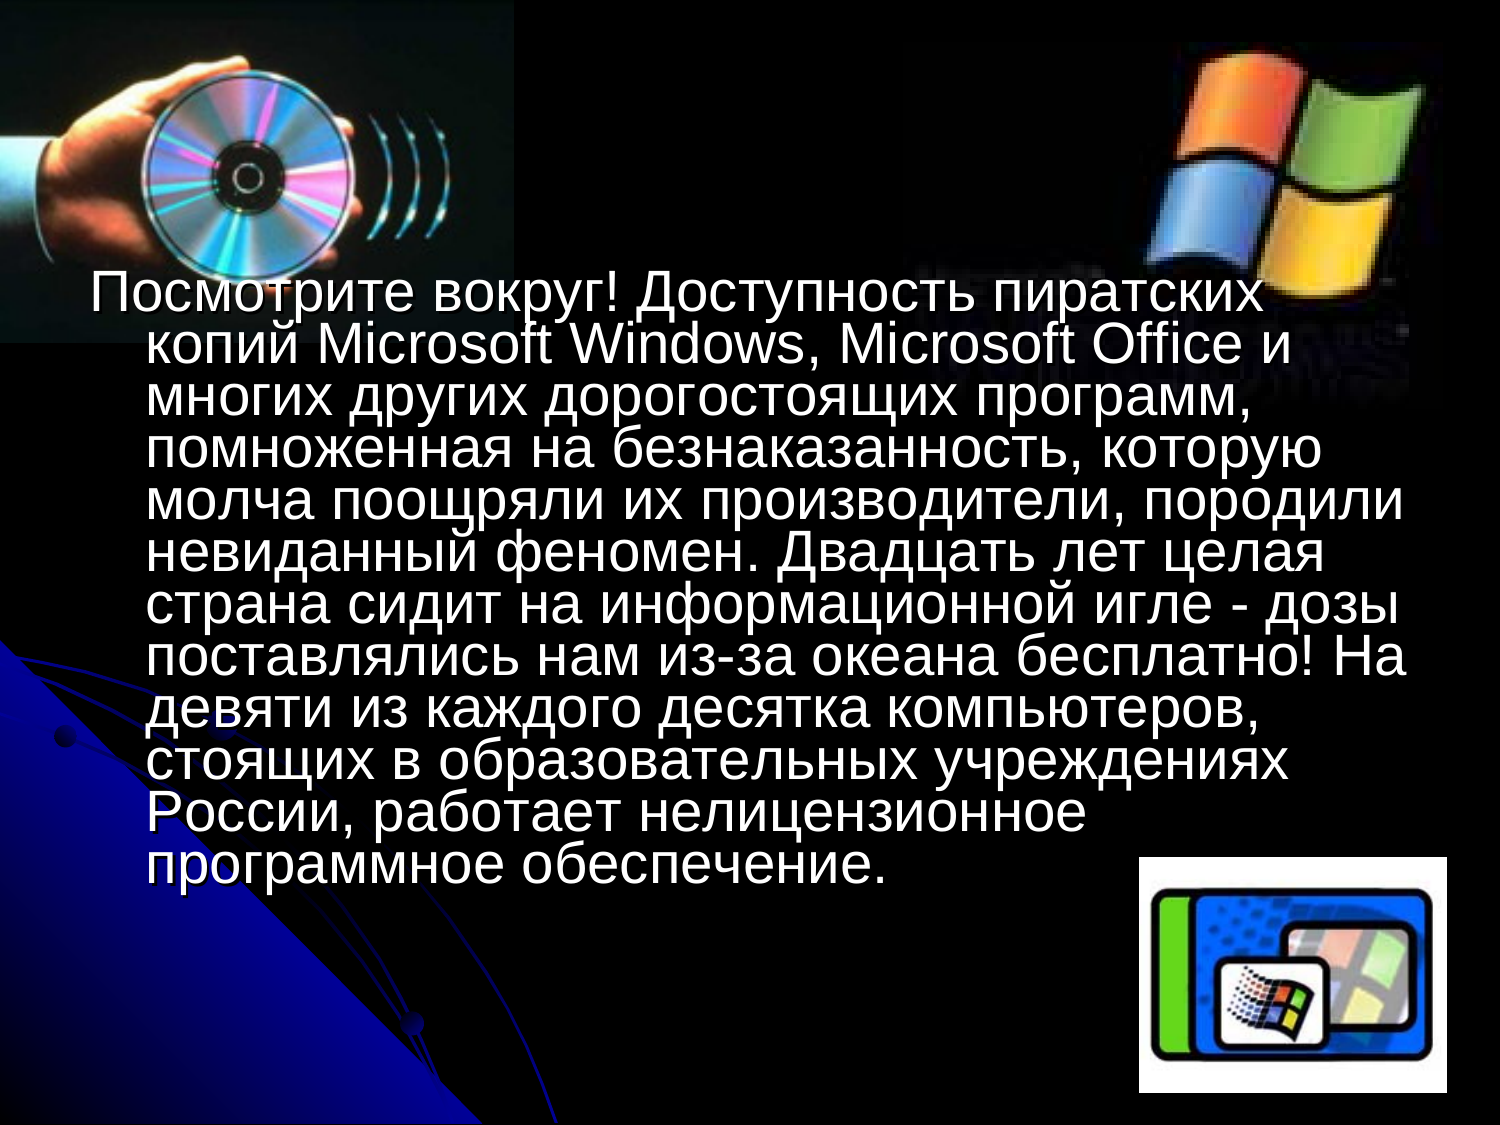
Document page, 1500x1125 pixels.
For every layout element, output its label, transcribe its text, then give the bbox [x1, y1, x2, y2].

list Посмотрите вокруг! Доступность пиратских копий Microsoft Windows, Microsoft Office и многих других дорогостоящих программ, помноженная на безнаказанность, которую молча поощряли их производители, породили невиданный феномен. Двадцать лет целая страна сидит на информационной игле - дозы поставлялись нам из-за океана бесплатно! На девяти из каждого десятка компьютеров, стоящих в образовательных учреждениях России, работает нелицензионное программное обеспечение. [75, 262, 1426, 1006]
picture [0, 0, 514, 343]
picture [903, 42, 1443, 409]
picture [1139, 857, 1447, 1093]
